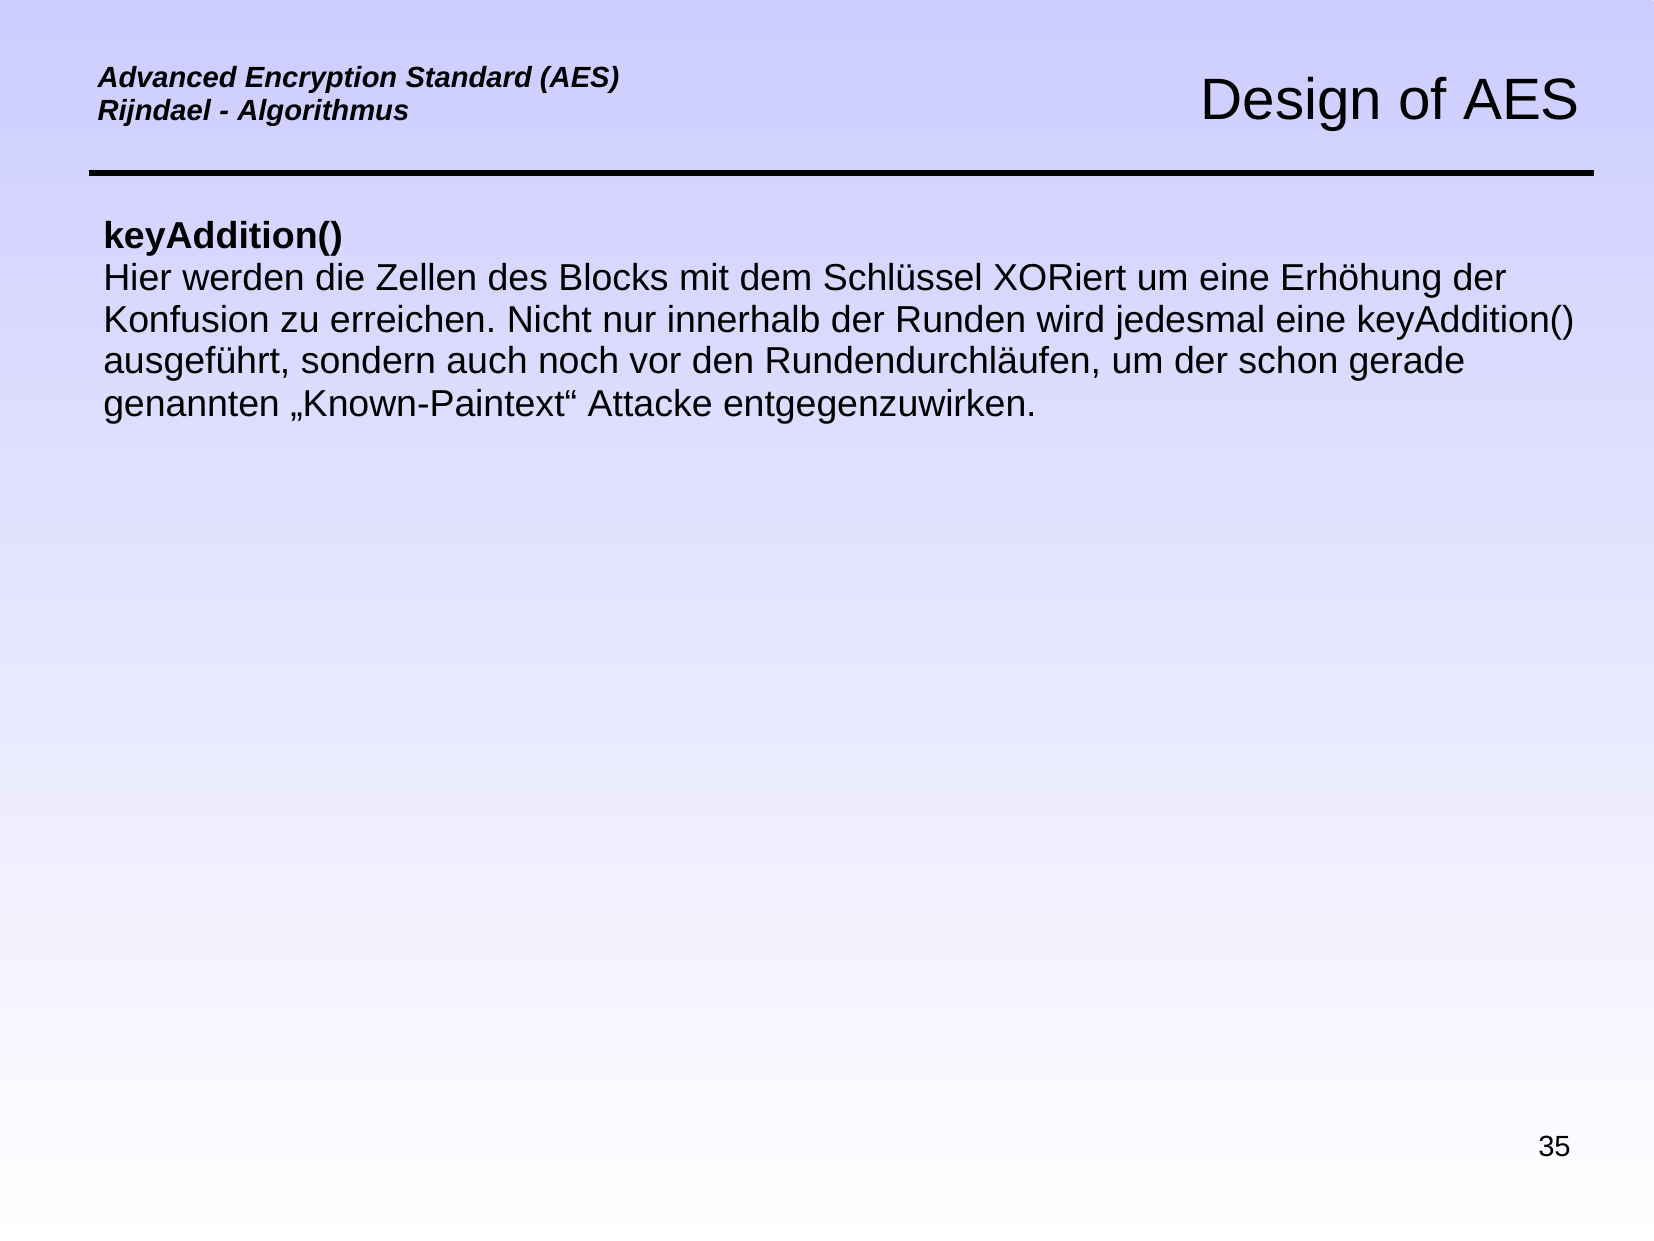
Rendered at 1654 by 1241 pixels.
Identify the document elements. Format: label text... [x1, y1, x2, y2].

text_box Design of AES [620, 59, 1595, 139]
text_box Advanced Encryption Standard (AES) Rijndael - Algorithmus [82, 29, 650, 159]
text_box keyAddition() Hier werden die Zellen des Blocks mit dem Schlüssel XORiert um eine Erhöhung der Konfusion zu erreichen. Nicht nur innerhalb der Runden wird jedesmal eine keyAddition() ausgeführt, sondern auch noch vor den Rundendurchläufen, um der schon gerade genannten „Known-Paintext“ Attacke entgegenzuwirken. [88, 206, 1595, 433]
